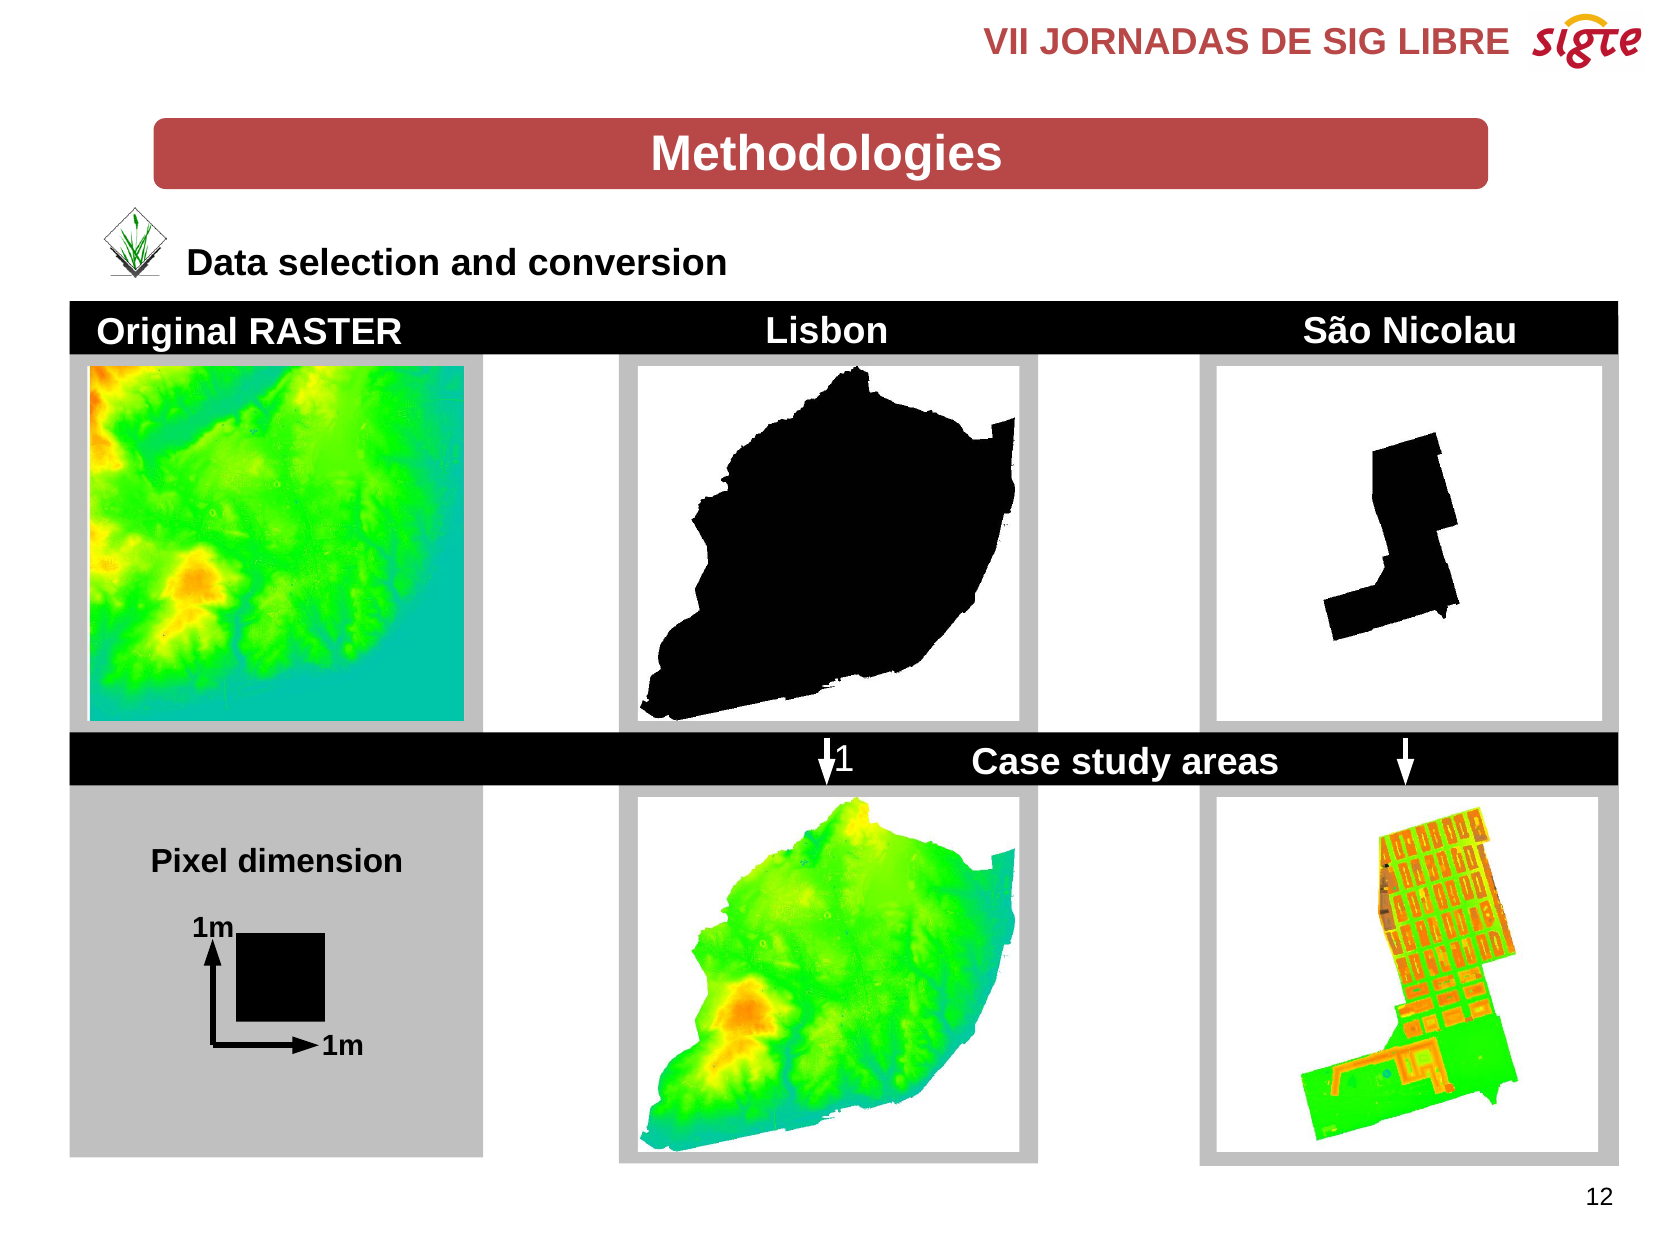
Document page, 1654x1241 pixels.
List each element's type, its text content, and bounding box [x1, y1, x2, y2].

text_box 1 [69, 732, 1619, 786]
text_box 12 [1570, 1175, 1629, 1219]
text_box [618, 786, 1039, 1164]
picture [1216, 366, 1603, 721]
text_box 1m [307, 1021, 379, 1070]
text_box Lisbon [750, 302, 904, 361]
picture [98, 206, 170, 278]
text_box Data selection and conversion [81, 241, 763, 313]
picture [1528, 11, 1644, 71]
text_box [1199, 786, 1619, 1166]
picture [637, 366, 1020, 721]
text_box Pixel dimension [135, 834, 432, 892]
picture [87, 366, 465, 721]
text_box Original RASTER [81, 313, 473, 362]
picture [1216, 797, 1599, 1152]
title Methodologies [82, 49, 1571, 257]
text_box São Nicolau [1288, 302, 1533, 361]
text_box [69, 301, 1619, 732]
picture [637, 797, 1020, 1152]
text_box [69, 786, 484, 1158]
text_box Case study areas [956, 733, 1294, 792]
text_box VII JORNADAS DE SIG LIBRE [968, 12, 1524, 71]
text_box 1m [177, 903, 250, 952]
